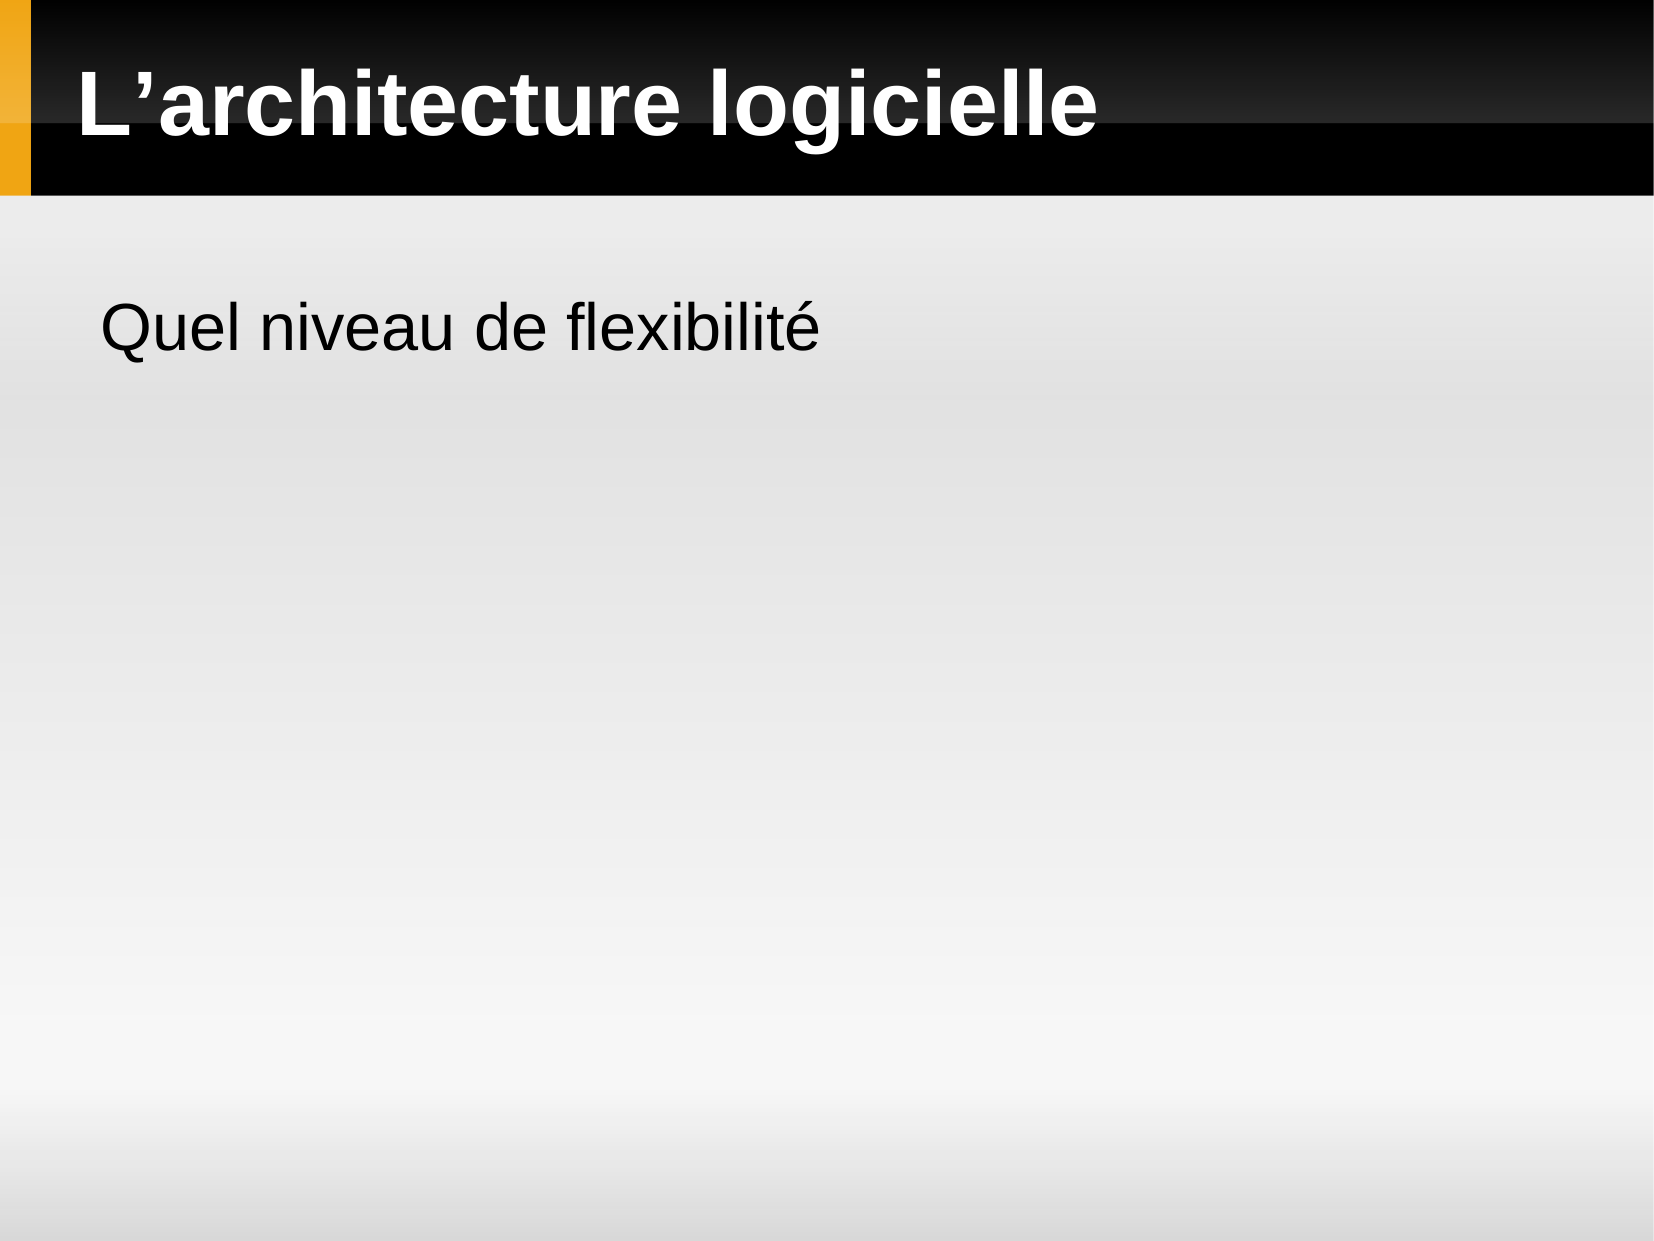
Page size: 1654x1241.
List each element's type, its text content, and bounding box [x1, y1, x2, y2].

picture [0, 0, 1654, 1241]
list Quel niveau de flexibilité [82, 290, 1571, 1094]
title L’architecture logicielle [76, 7, 1565, 200]
